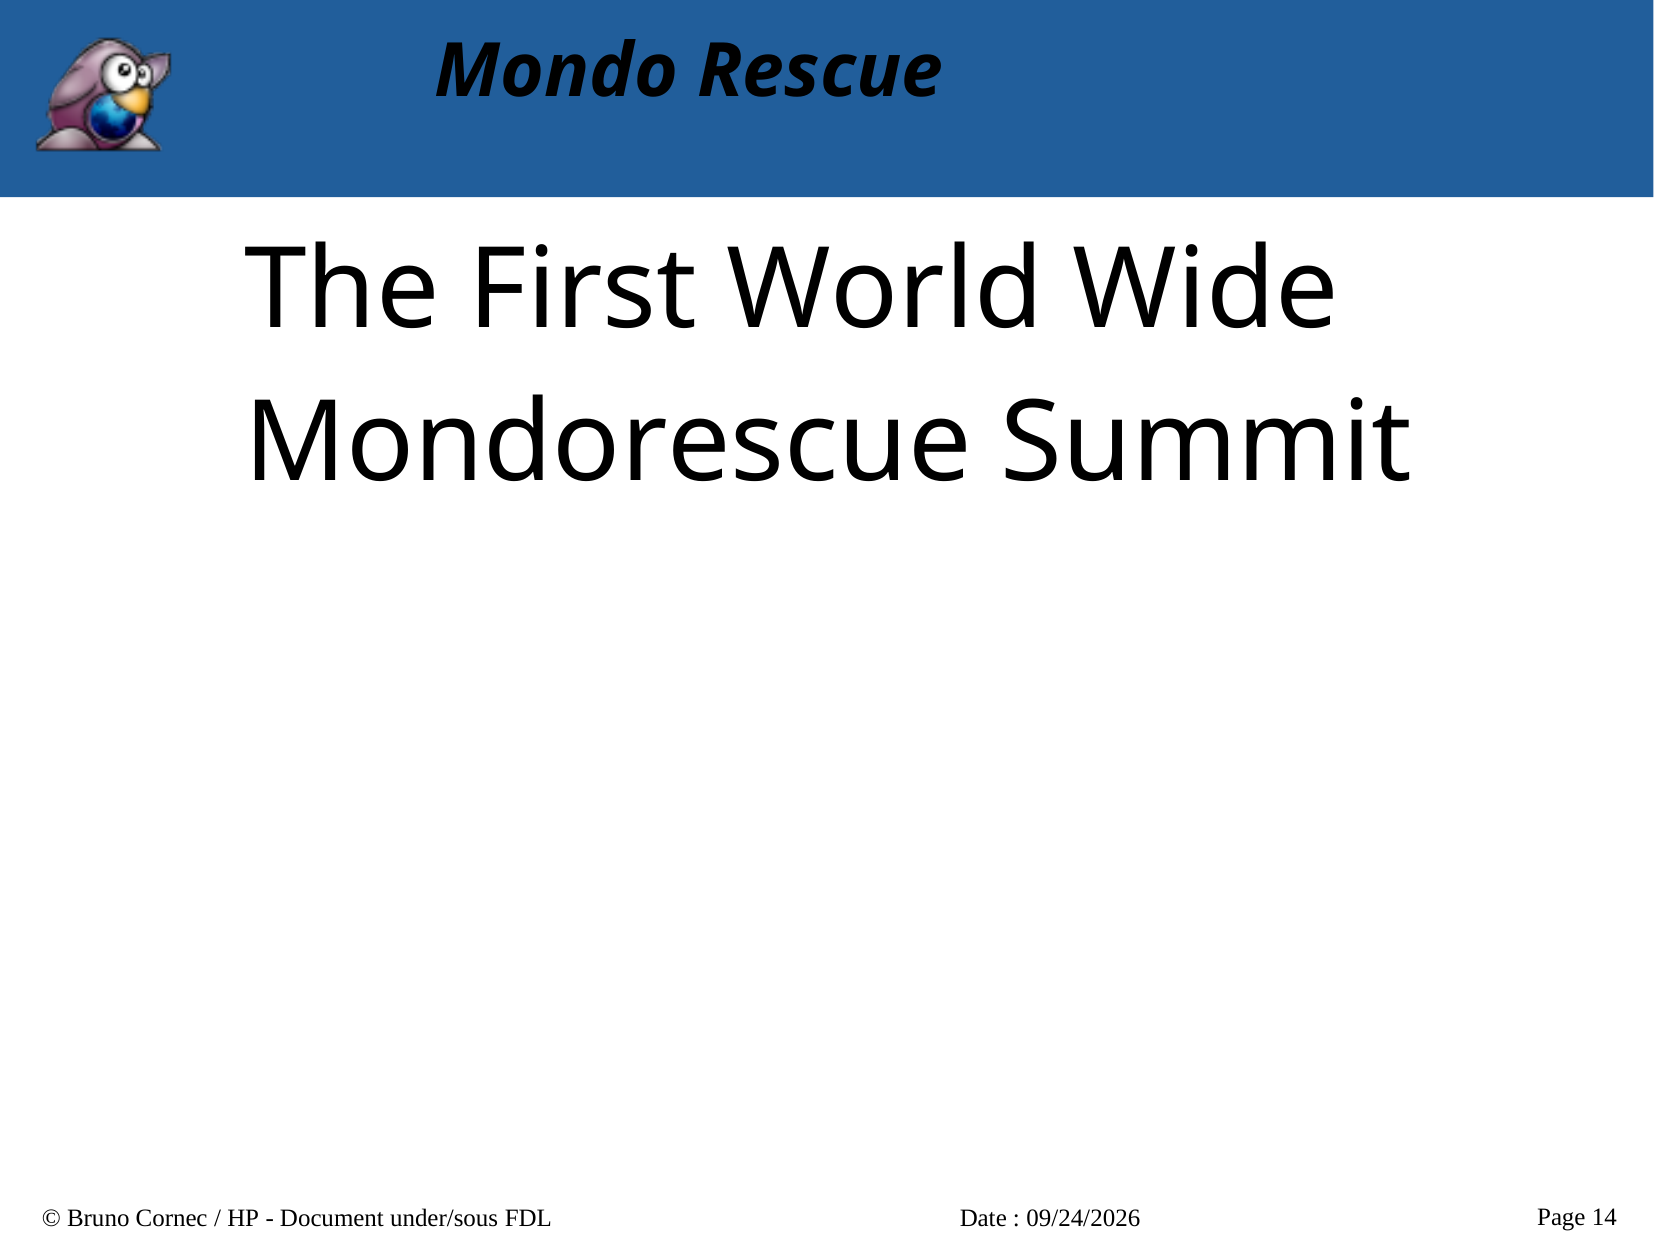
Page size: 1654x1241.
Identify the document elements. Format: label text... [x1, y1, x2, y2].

text_box The First World Wide Mondorescue Summit [244, 207, 1483, 470]
picture [0, 0, 1654, 1241]
